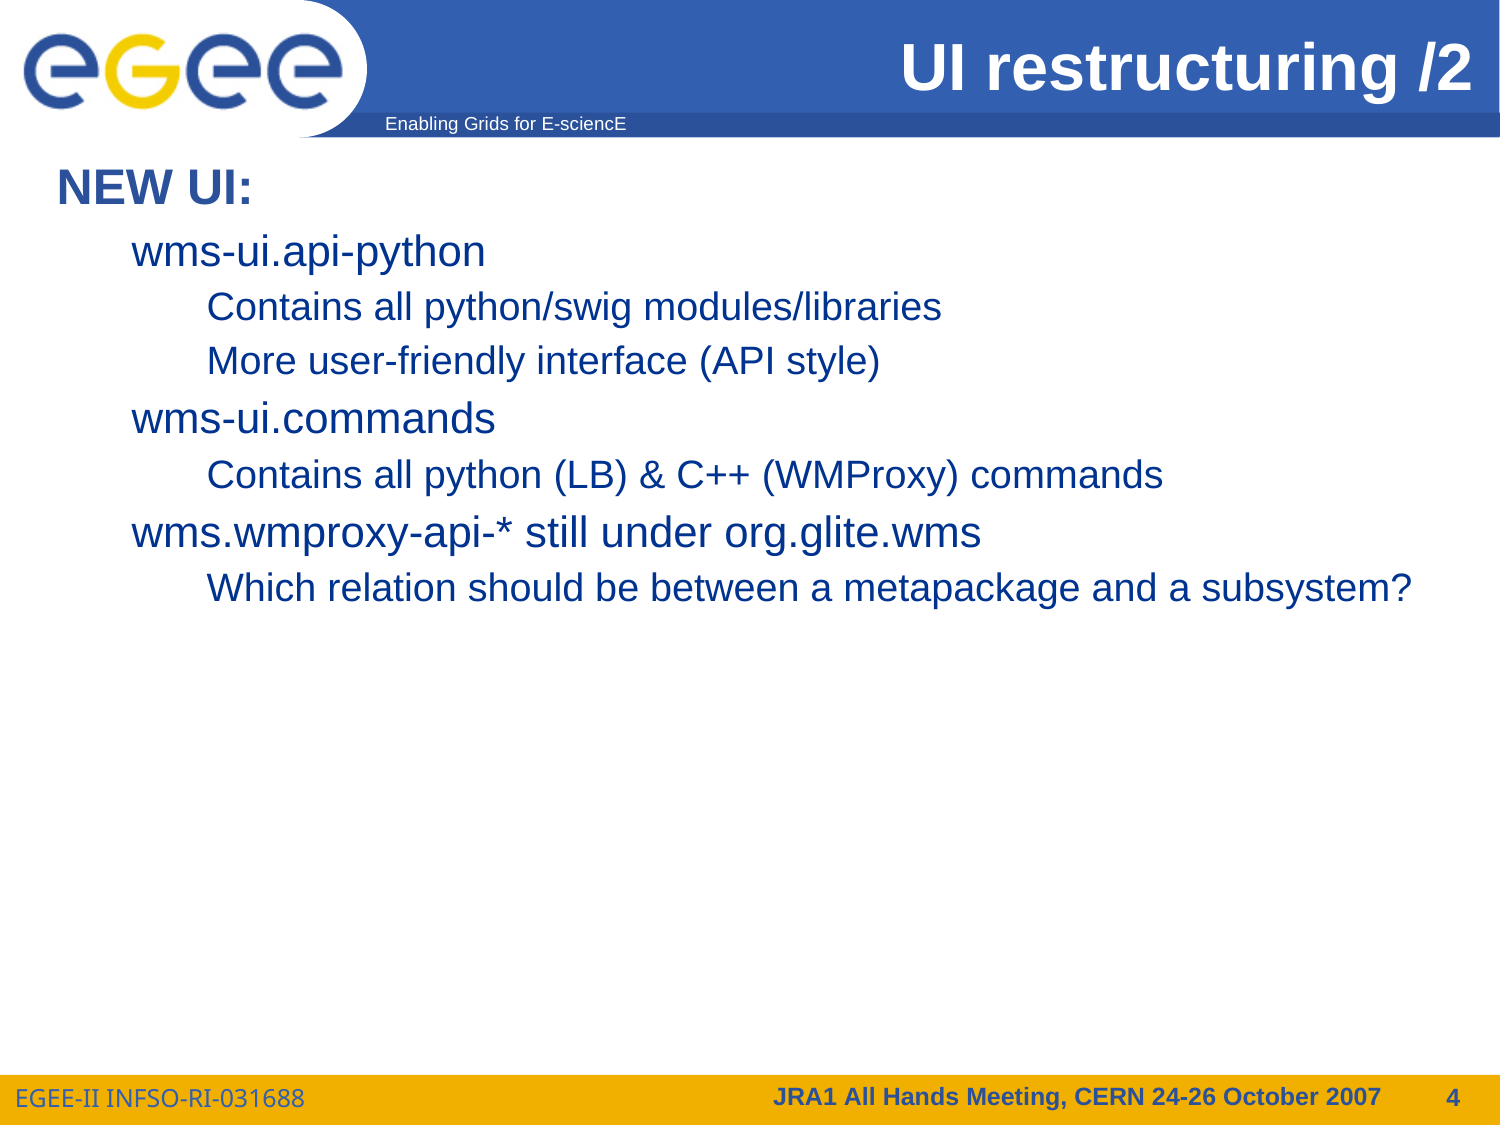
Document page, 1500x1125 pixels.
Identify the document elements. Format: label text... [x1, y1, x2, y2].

title UI restructuring /2 [369, 16, 1475, 118]
picture [18, 30, 349, 112]
list NEW UI: wms-ui.api-python Contains all python/swig modules/libraries More user-friendly interface (API style) wms-ui.commands Contains all python (LB) & C++ (WMProxy) commands wms.wmproxy-api-* still under org.glite.wms Which relation should be between a metapackage and a subsystem? [56, 159, 1466, 1036]
